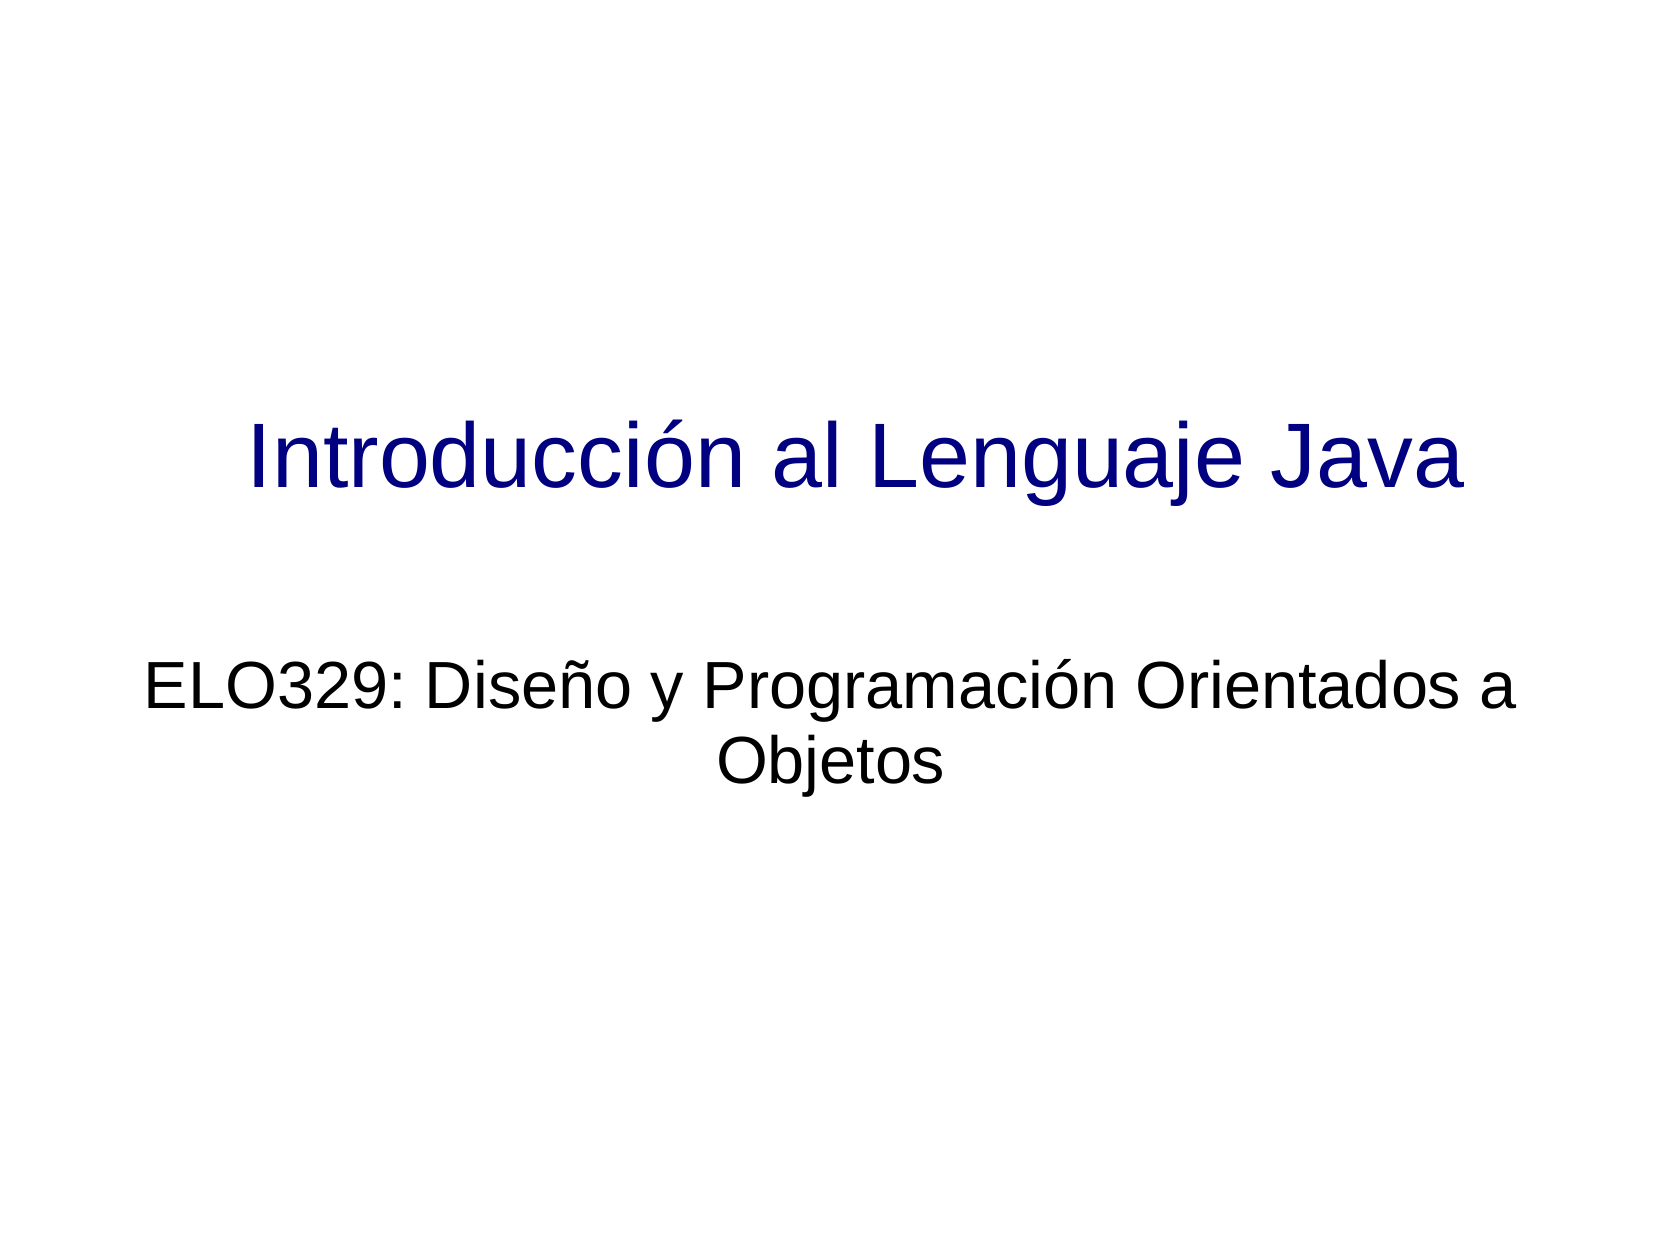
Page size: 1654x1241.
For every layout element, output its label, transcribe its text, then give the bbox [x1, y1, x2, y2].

title Introducción al Lenguaje Java [112, 386, 1601, 526]
subtitle ELO329: Diseño y Programación Orientados a Objetos [86, 562, 1576, 959]
